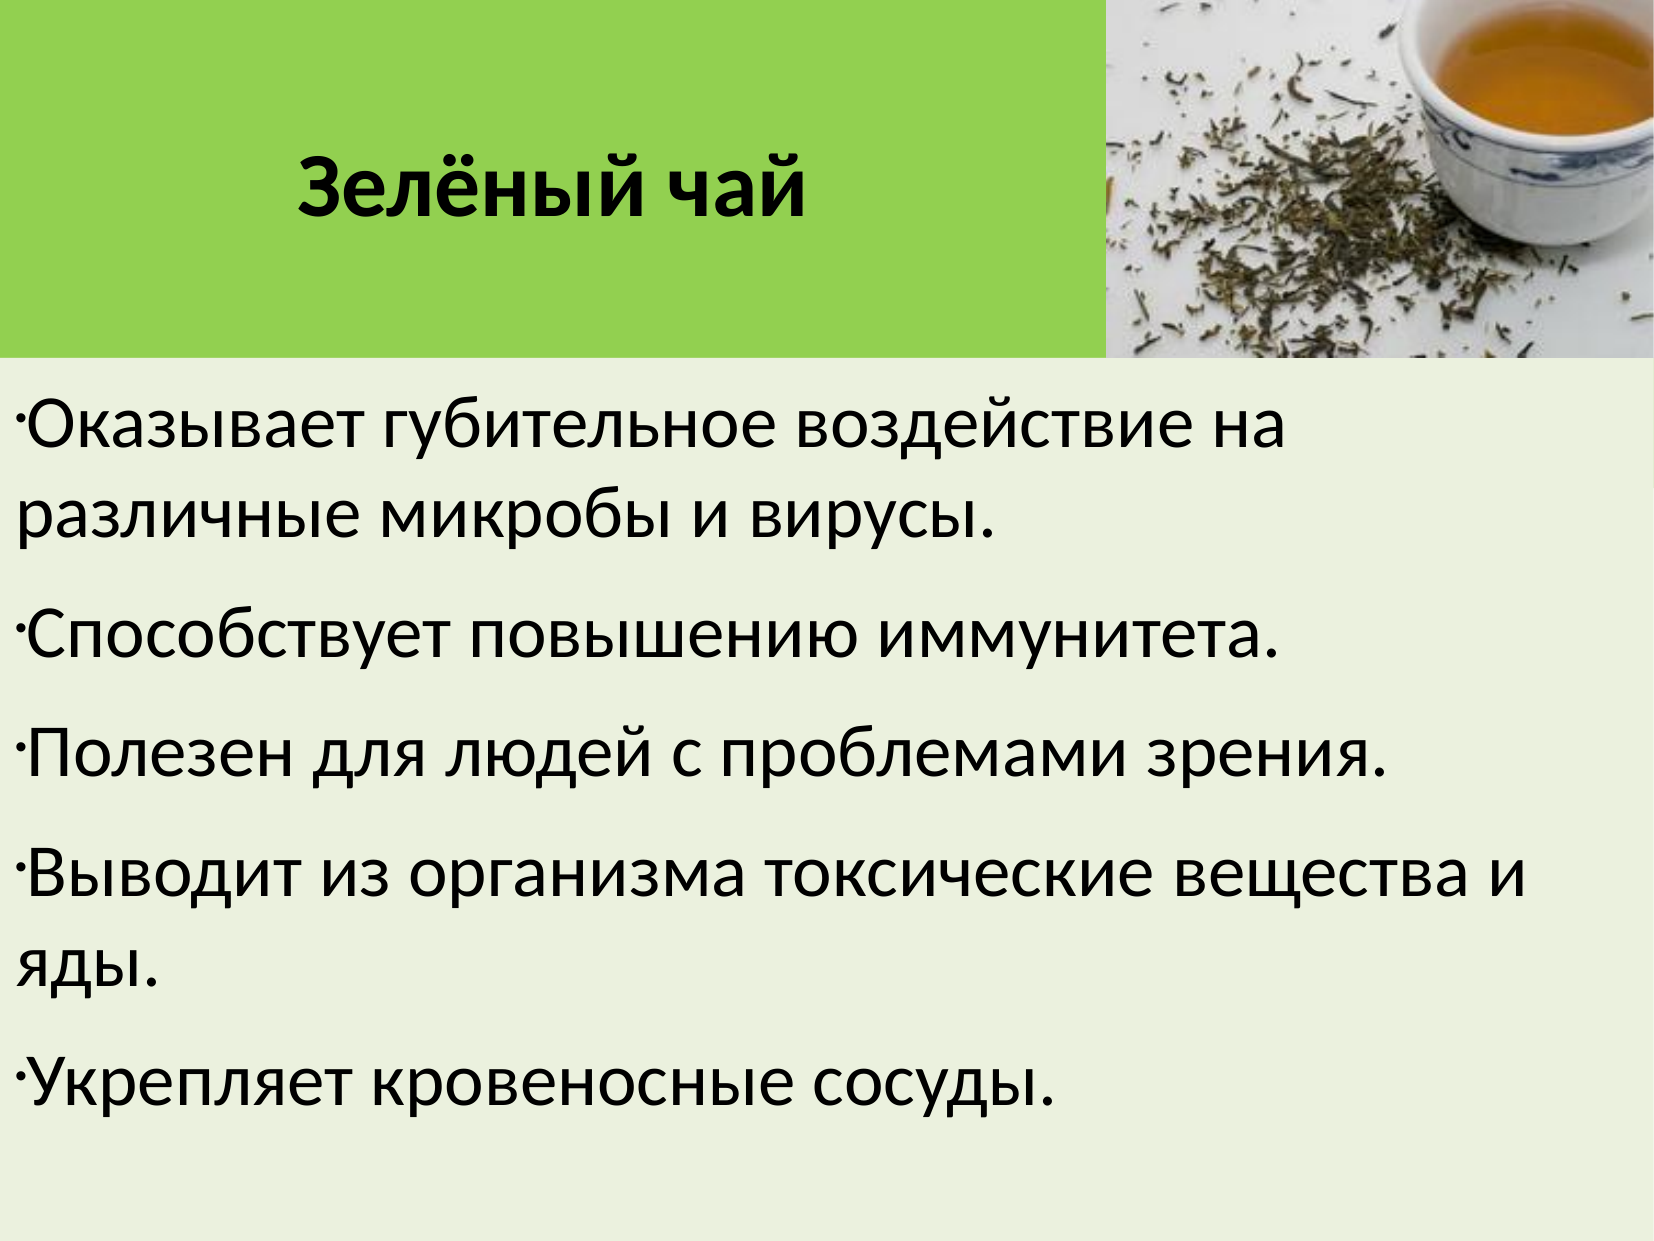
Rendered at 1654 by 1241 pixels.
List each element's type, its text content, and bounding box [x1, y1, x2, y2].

title Зелёный чай [0, 0, 1106, 357]
list Оказывает губительное воздействие на различные микробы и вирусы. Способствует повышению иммунитета. Полезен для людей с проблемами зрения. Выводит из организма токсические вещества и яды. Укрепляет кровеносные сосуды. [0, 357, 1654, 1241]
picture [1106, 0, 1654, 359]
